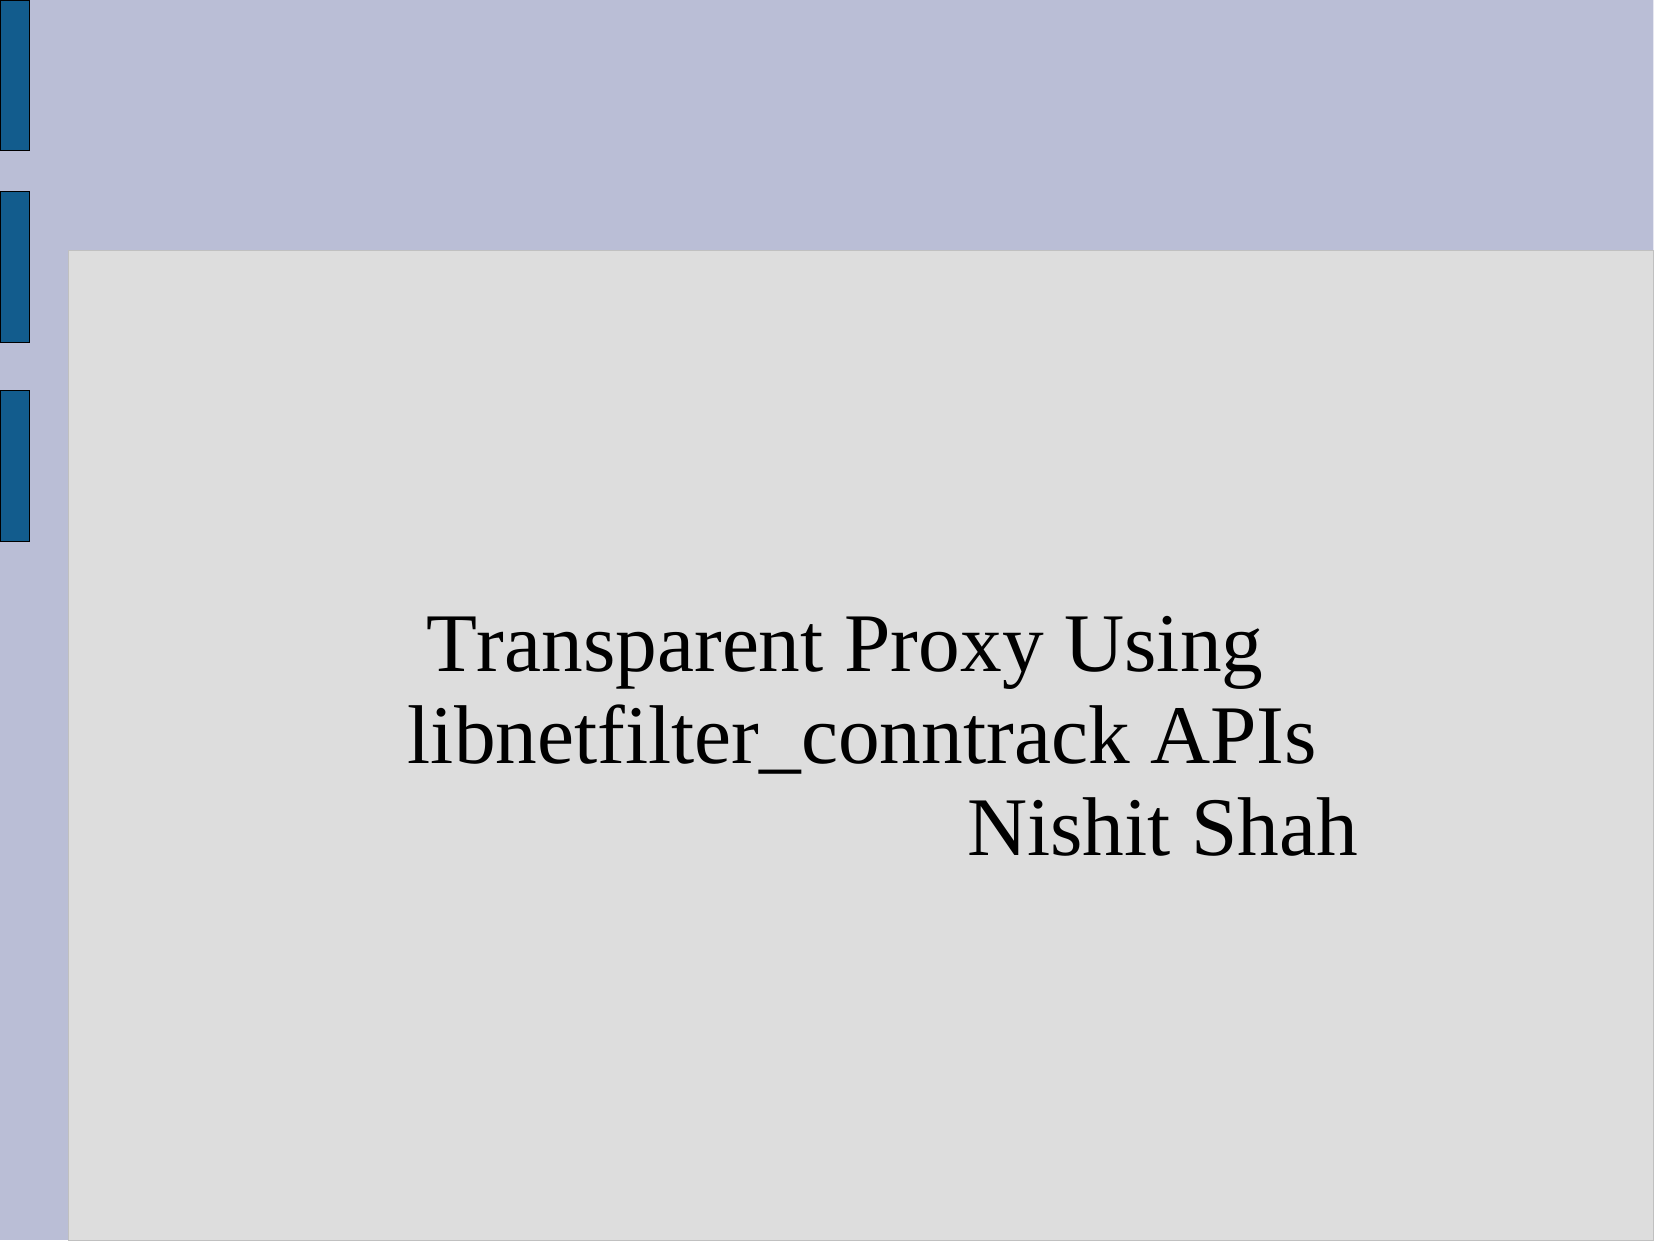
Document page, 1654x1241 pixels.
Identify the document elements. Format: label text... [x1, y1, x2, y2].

subtitle Transparent Proxy Using libnetfilter_conntrack APIs Nishit Shah [121, 344, 1534, 1127]
